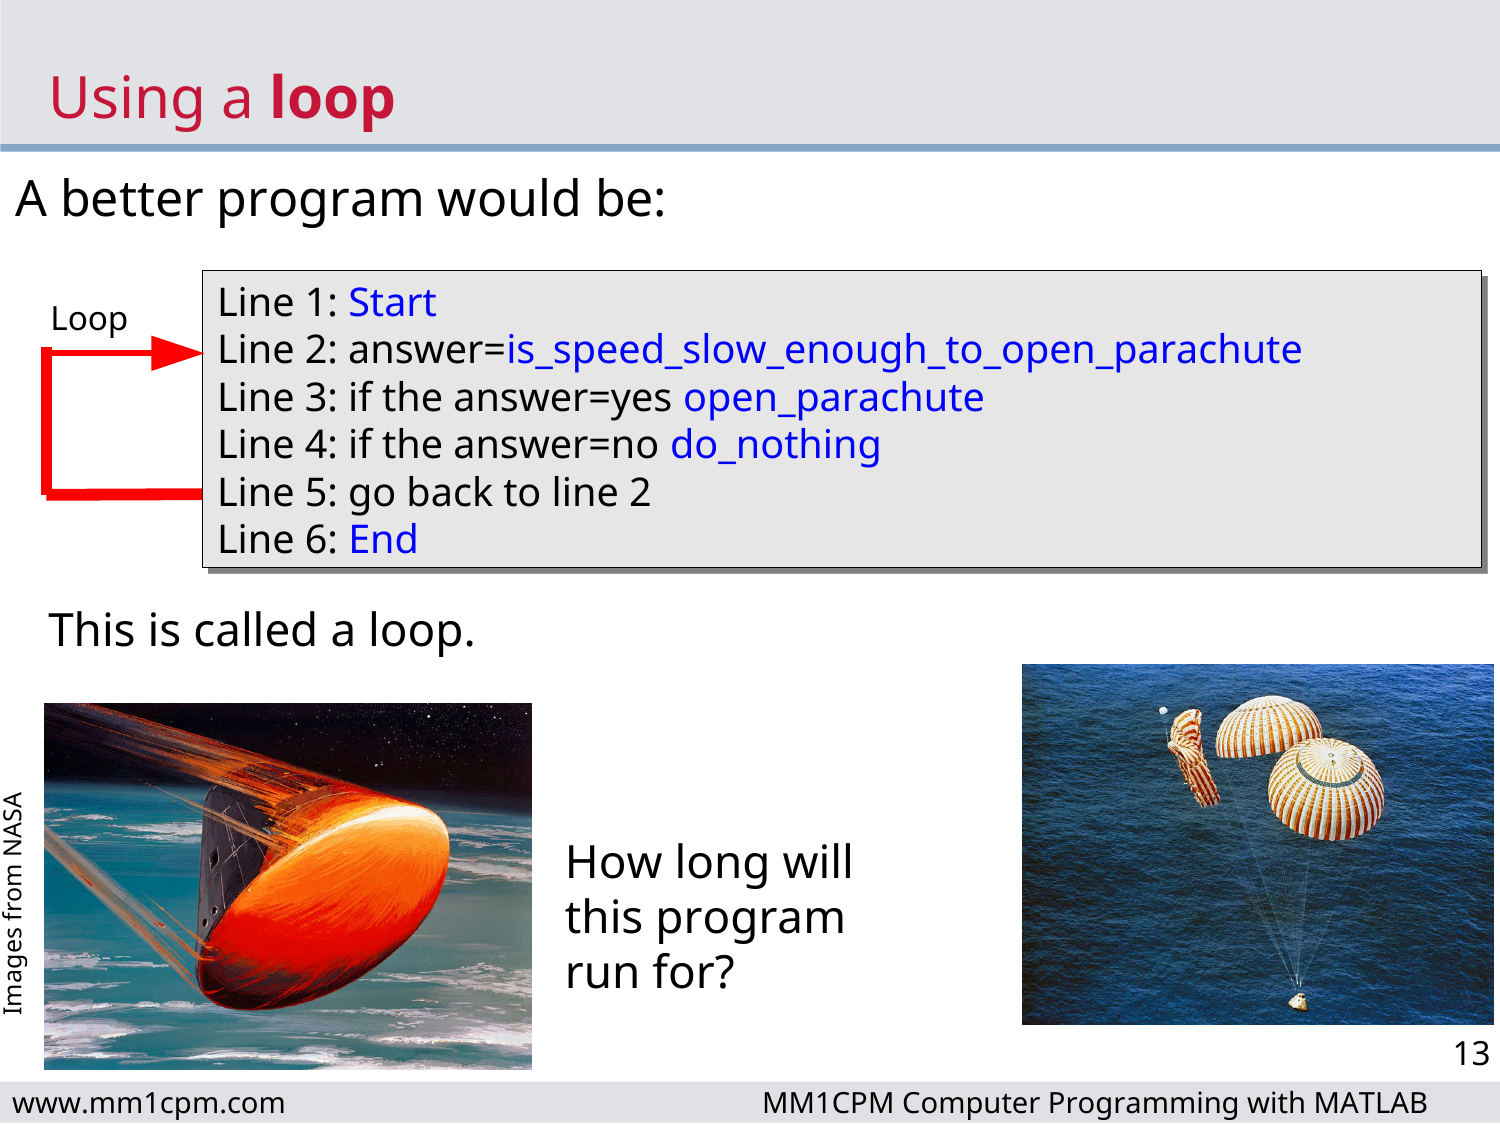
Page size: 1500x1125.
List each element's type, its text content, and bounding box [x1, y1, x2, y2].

text_box Images from NASA [0, 766, 34, 1031]
text_box A better program would be: [0, 158, 1488, 234]
picture [1022, 664, 1494, 1025]
text_box Loop [35, 290, 145, 345]
text_box <number> [1437, 1024, 1500, 1095]
title Using a loop [34, 43, 1144, 149]
picture [44, 703, 532, 1070]
text_box This is called a loop. [33, 593, 563, 668]
text_box Line 1: Start Line 2: answer=is_speed_slow_enough_to_open_parachute Line 3: if the answer=yes open_parachute Line 4: if the answer=no do_nothing Line 5: go back to line 2 Line 6: End [202, 270, 1482, 568]
text_box How long will this program run for? [550, 824, 928, 1005]
